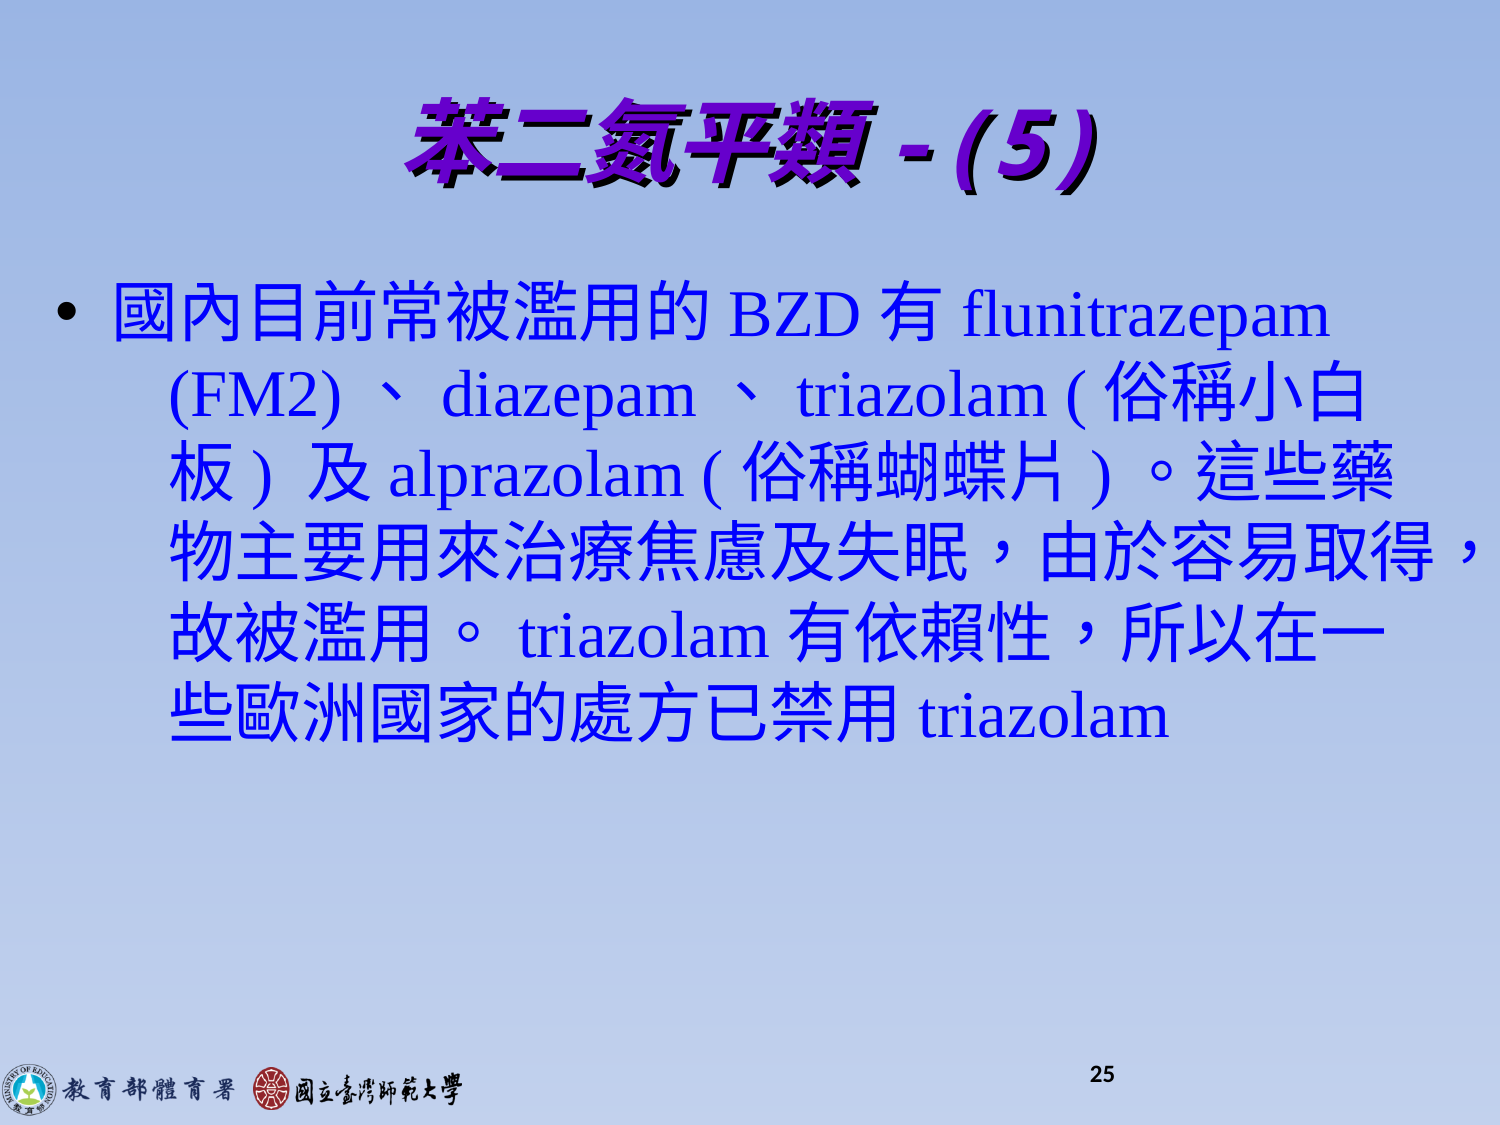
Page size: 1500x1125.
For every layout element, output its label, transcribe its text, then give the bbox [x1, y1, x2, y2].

text_box [1074, 1042, 1426, 1103]
title 苯二氮平類-(5) [75, 45, 1426, 233]
list 國內目前常被濫用的BZD有flunitrazepam (FM2)、diazepam、triazolam (俗稱小白板) 及alprazolam (俗稱蝴蝶片)。這些藥物主要用來治療焦慮及失眠，由於容易取得，故被濫用。triazolam有依賴性，所以在一些歐洲國家的處方已禁用triazolam [40, 262, 1457, 1005]
